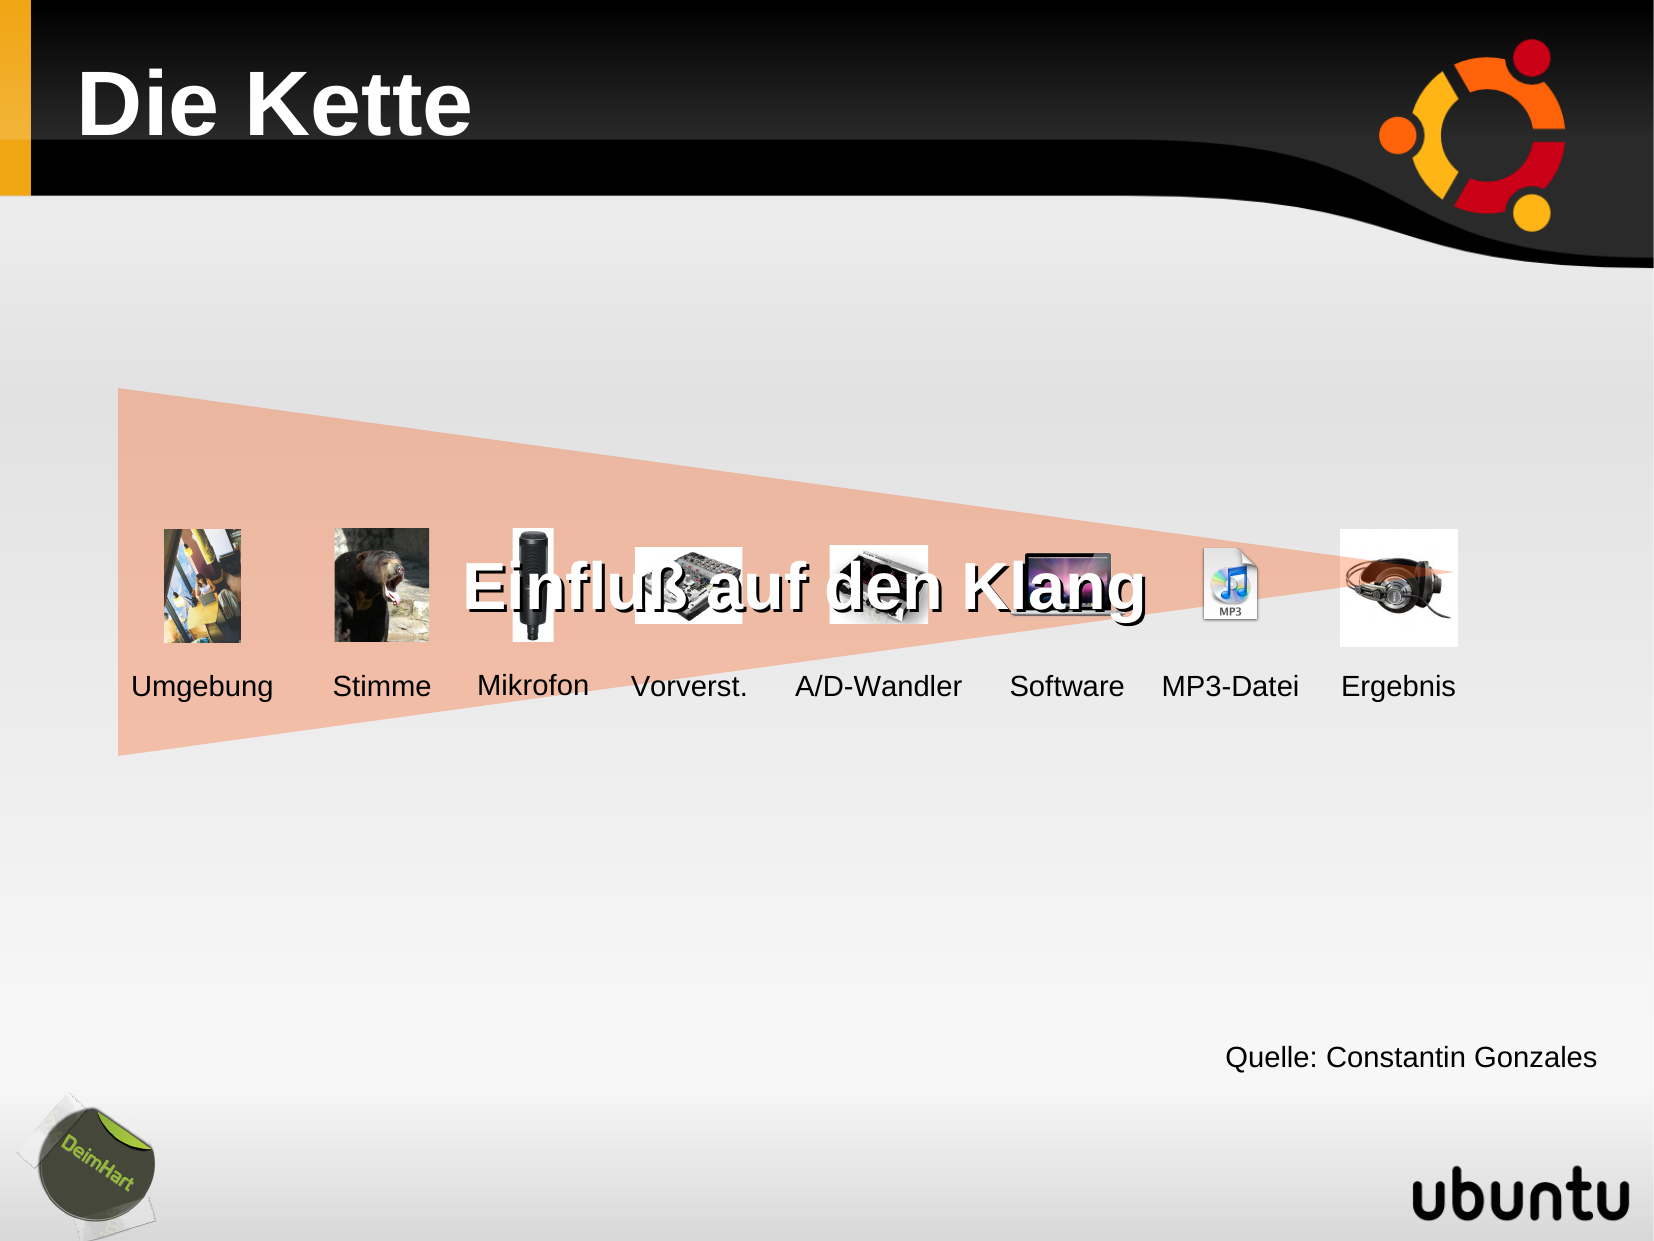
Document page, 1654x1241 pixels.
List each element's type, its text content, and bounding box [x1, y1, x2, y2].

text_box Umgebung [106, 655, 299, 716]
text_box A/D-Wandler [775, 656, 983, 716]
text_box Ergebnis [1321, 655, 1477, 716]
text_box Einfluß auf den Klang [133, 540, 1477, 633]
title Die Kette [76, 7, 1565, 200]
text_box [118, 387, 1223, 756]
text_box Vorverst. [615, 656, 764, 716]
text_box Software [993, 656, 1142, 716]
picture [0, 0, 1654, 1241]
text_box Quelle: Constantin Gonzales [1210, 1033, 1625, 1085]
text_box MP3-Datei [1153, 656, 1309, 716]
text_box Mikrofon [463, 655, 603, 716]
text_box Stimme [311, 655, 453, 716]
